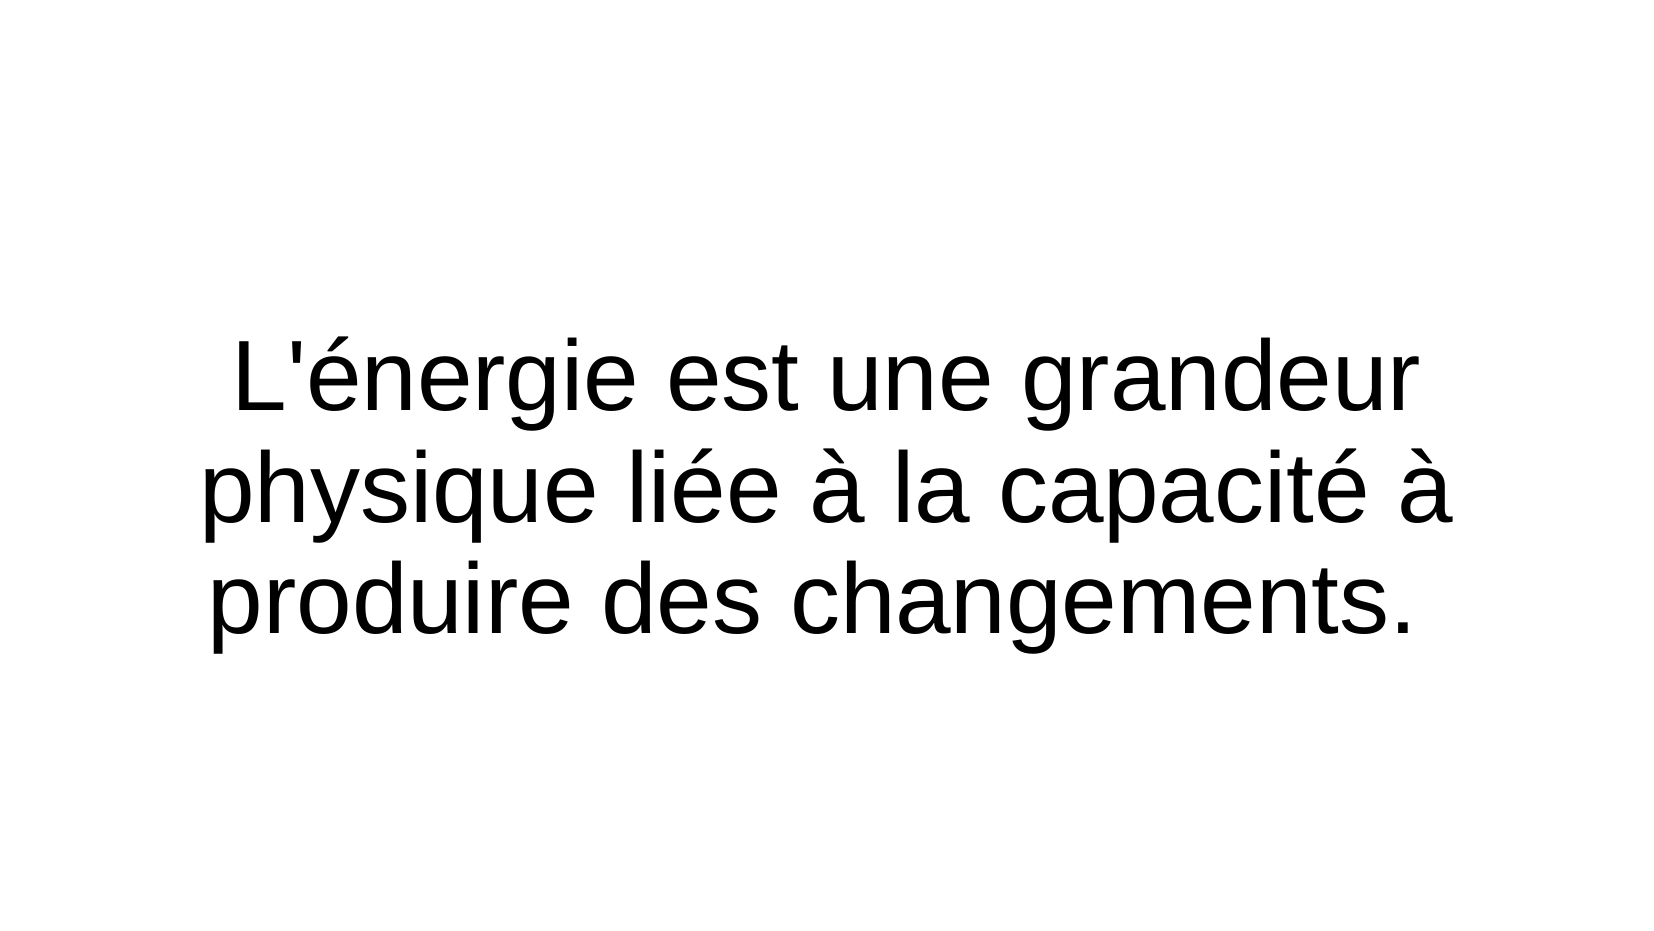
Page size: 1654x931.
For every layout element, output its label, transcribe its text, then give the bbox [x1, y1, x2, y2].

subtitle L'énergie est une grandeur physique liée à la capacité à produire des changements. [82, 152, 1571, 823]
